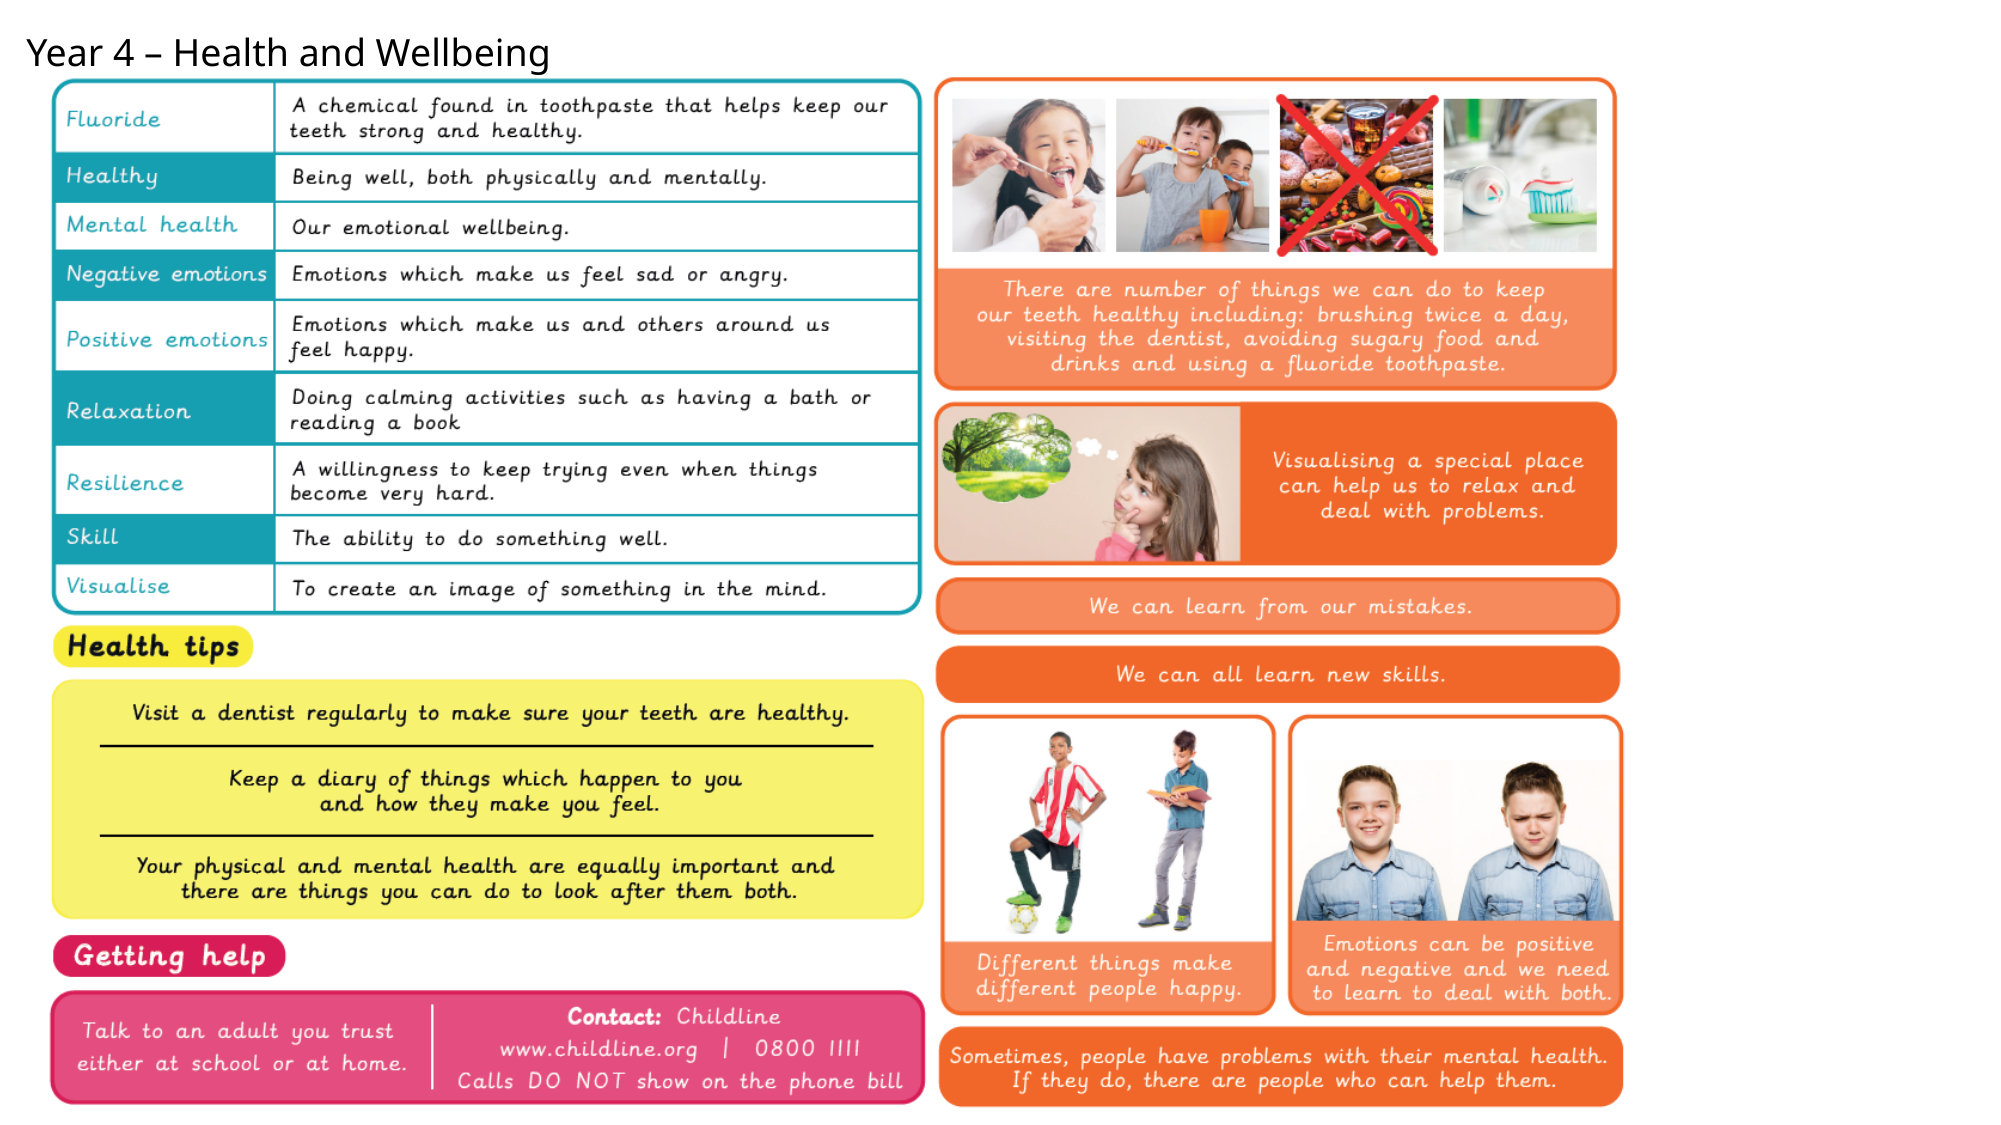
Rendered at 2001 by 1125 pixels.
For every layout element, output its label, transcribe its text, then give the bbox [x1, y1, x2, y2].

title Year 4 – Health and Wellbeing [11, 14, 689, 94]
picture [45, 75, 1634, 1111]
